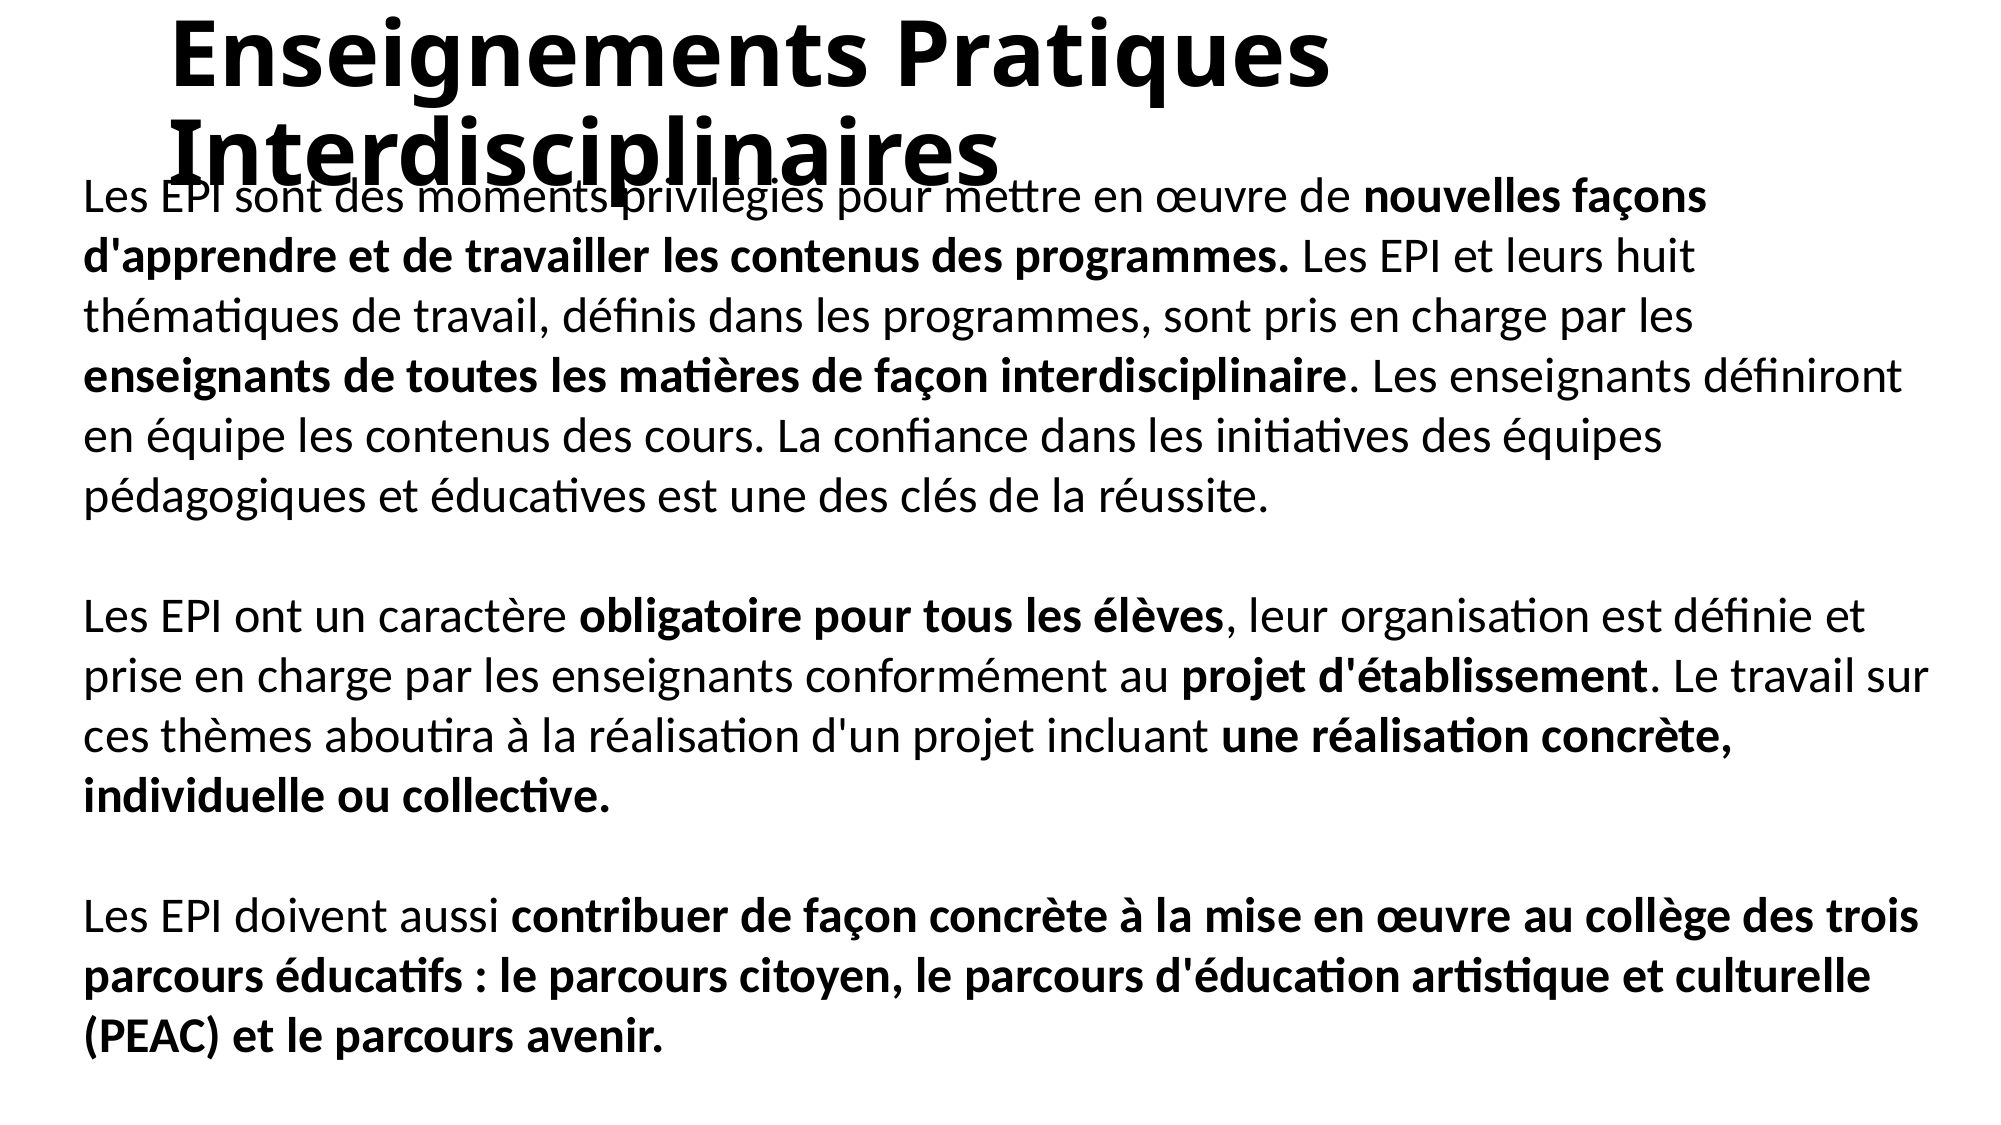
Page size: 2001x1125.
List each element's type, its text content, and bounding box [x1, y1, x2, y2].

title Enseignements Pratiques Interdisciplinaires [153, 0, 1879, 155]
text_box Les EPI sont des moments privilégiés pour mettre en œuvre de nouvelles façons d'apprendre et de travailler les contenus des programmes. Les EPI et leurs huit thématiques de travail, définis dans les programmes, sont pris en charge par les enseignants de toutes les matières de façon interdisciplinaire. Les enseignants définiront en équipe les contenus des cours. La confiance dans les initiatives des équipes pédagogiques et éducatives est une des clés de la réussite. Les EPI ont un caractère obligatoire pour tous les élèves, leur organisation est définie et prise en charge par les enseignants conformément au projet d'établissement. Le travail sur ces thèmes aboutira à la réalisation d'un projet incluant une réalisation concrète, individuelle ou collective. Les EPI doivent aussi contribuer de façon concrète à la mise en œuvre au collège des trois parcours éducatifs : le parcours citoyen, le parcours d'éducation artistique et culturelle (PEAC) et le parcours avenir. [69, 155, 1967, 1071]
